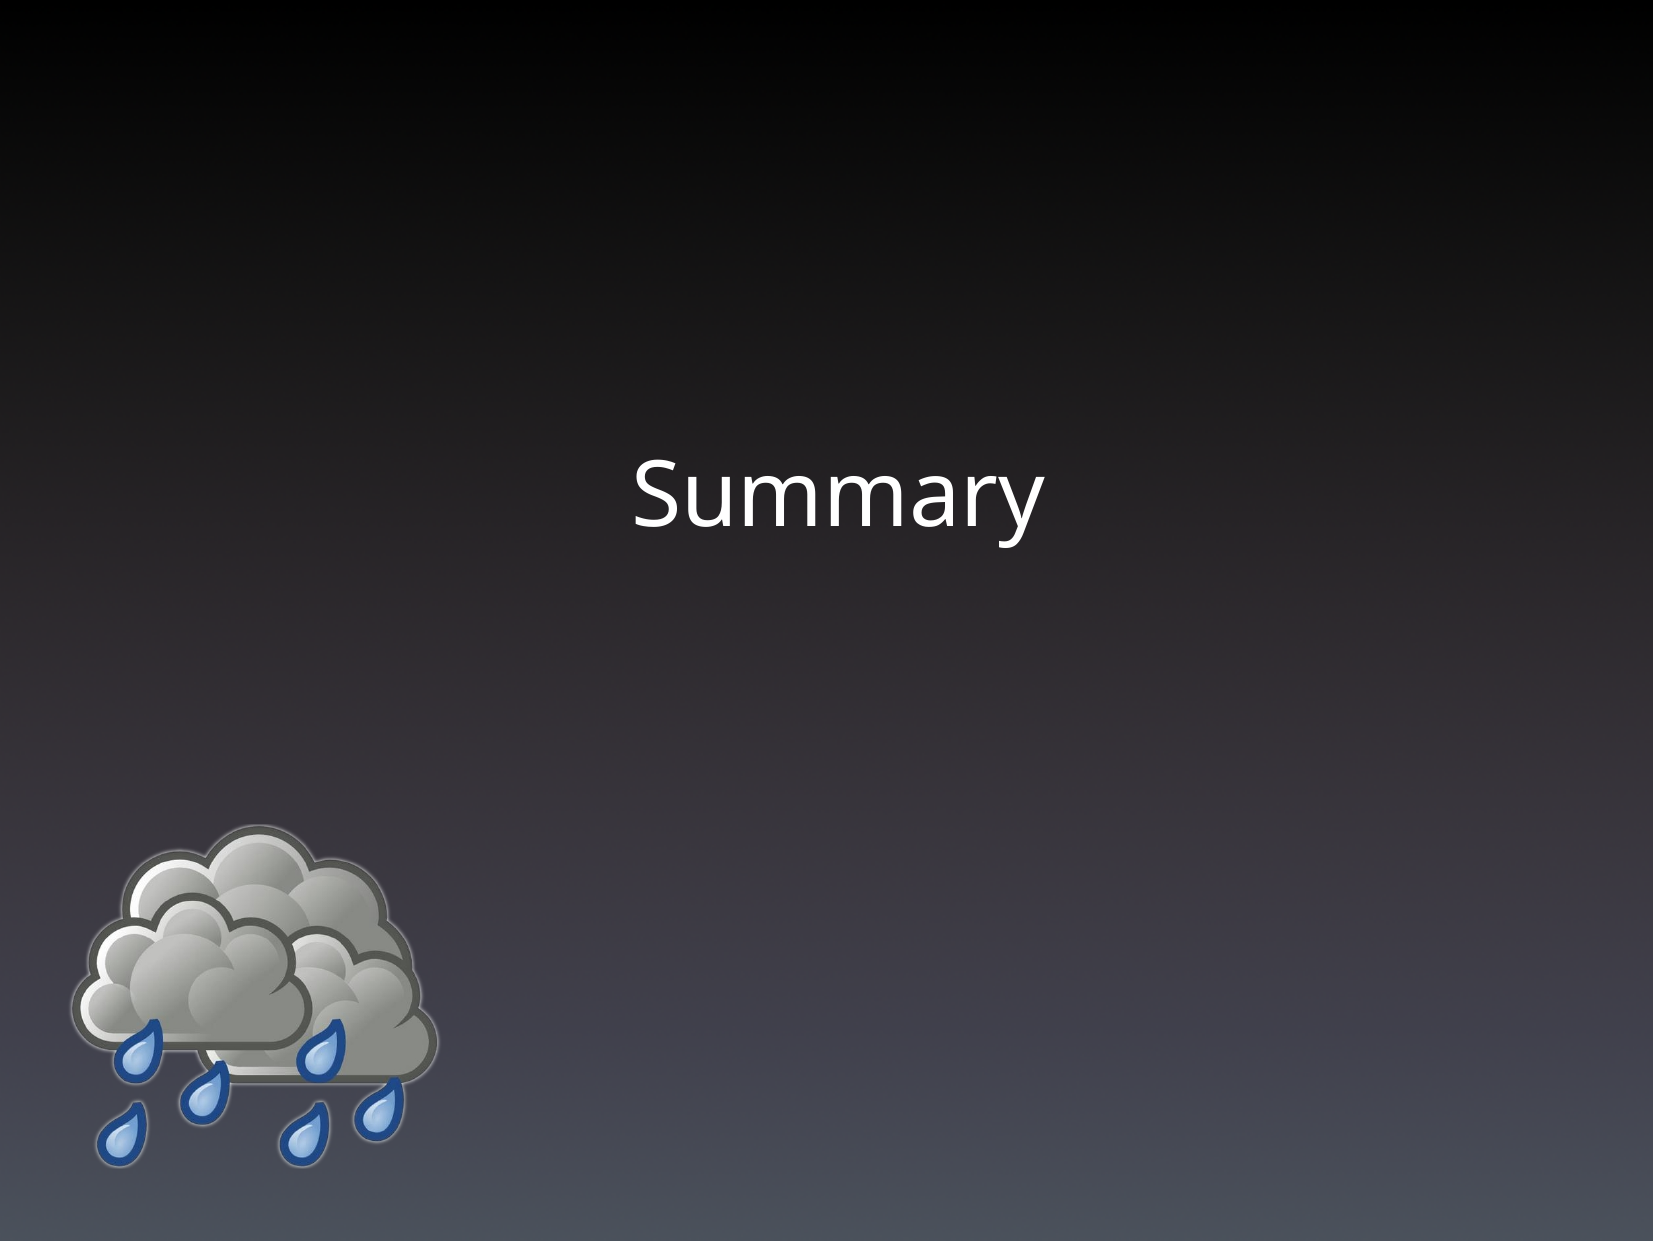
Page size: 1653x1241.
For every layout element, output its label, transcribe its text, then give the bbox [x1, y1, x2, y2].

picture [0, 0, 1653, 1241]
title Summary [94, 164, 1583, 815]
